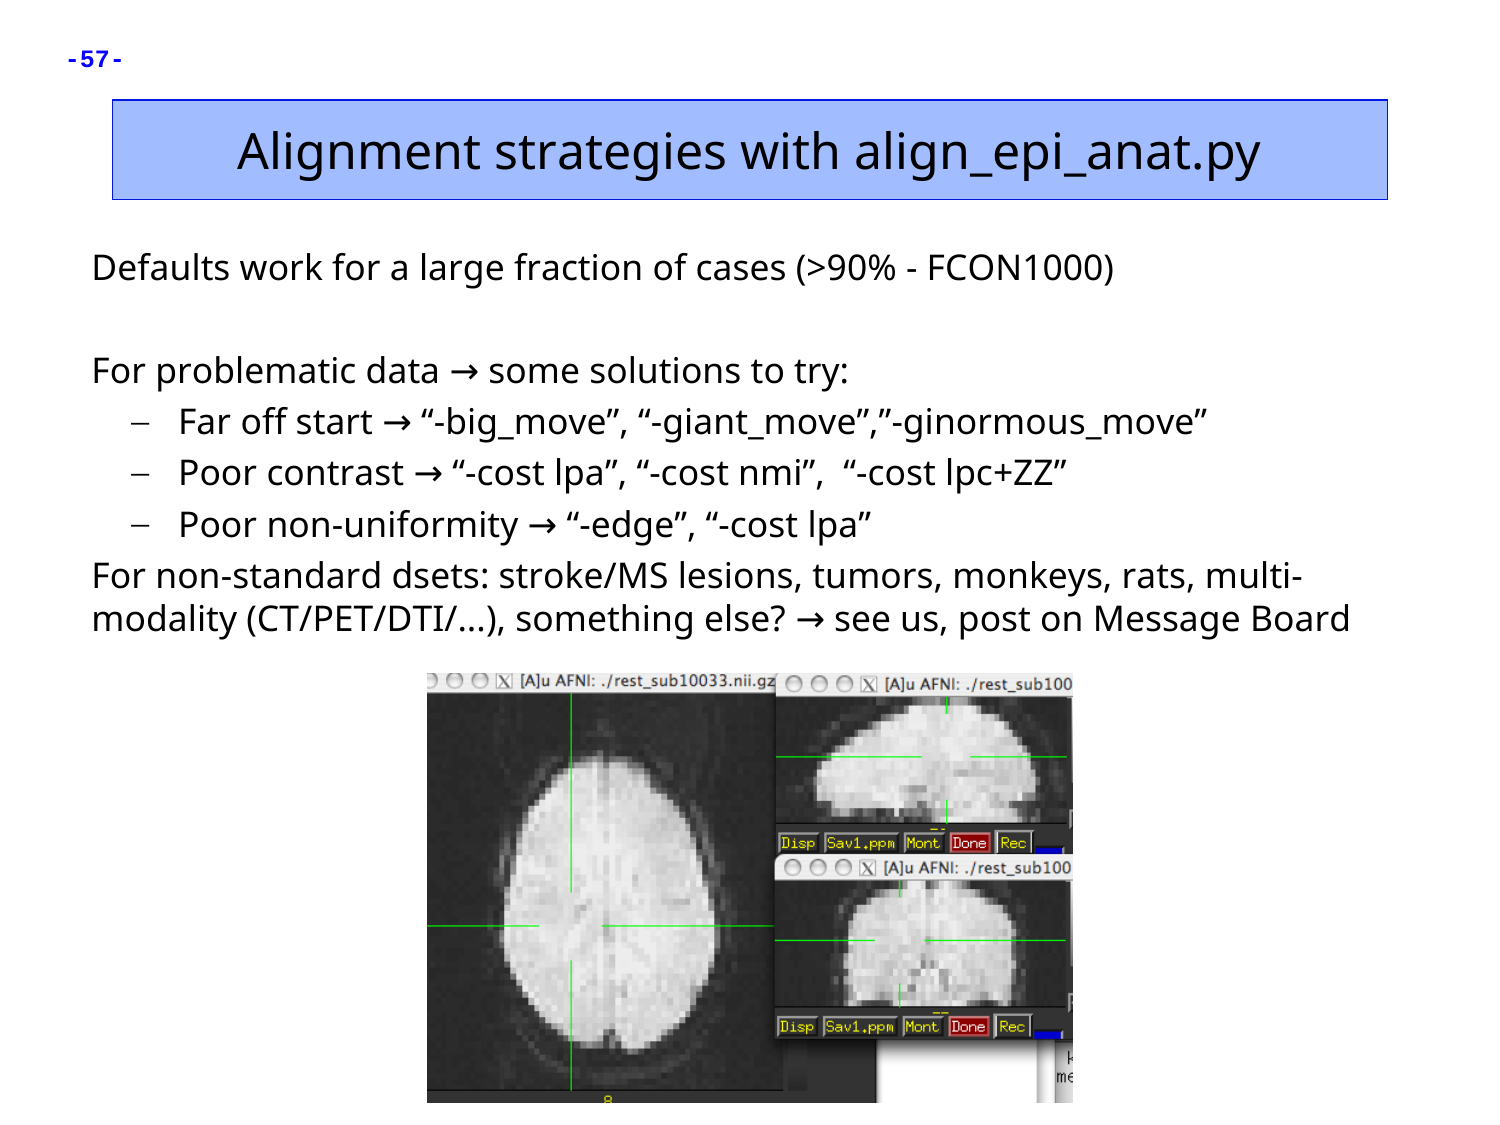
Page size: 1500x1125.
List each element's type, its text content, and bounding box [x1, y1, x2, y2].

picture [427, 673, 1073, 1103]
text_box Alignment strategies with align_epi_anat.py [112, 99, 1388, 200]
text_box Defaults work for a large fraction of cases (>90% - FCON1000) For problematic data → some solutions to try: Far off start → “-big_move”, “-giant_move”,”-ginormous_move” Poor contrast → “-cost lpa”, “-cost nmi”, “-cost lpc+ZZ” Poor non-uniformity → “-edge”, “-cost lpa” For non-standard dsets: stroke/MS lesions, tumors, monkeys, rats, multi-modality (CT/PET/DTI/...), something else? → see us, post on Message Board [41, 237, 1438, 563]
